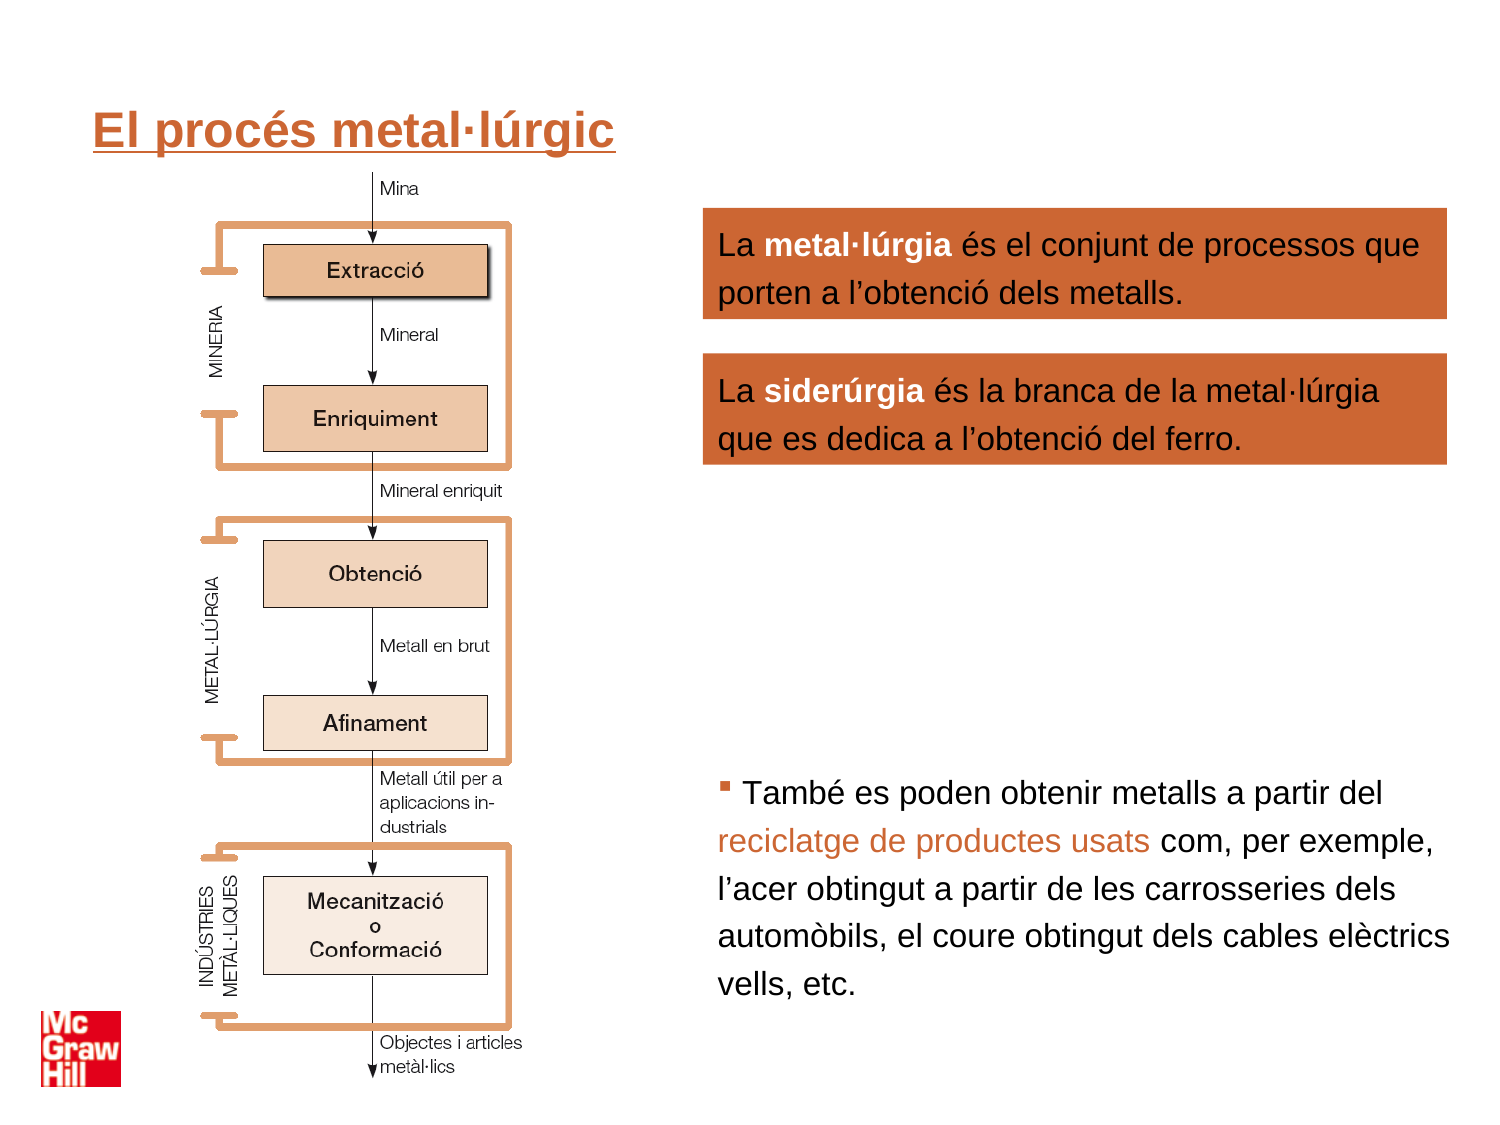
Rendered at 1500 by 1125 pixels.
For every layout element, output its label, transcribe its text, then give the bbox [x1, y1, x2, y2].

text_box La siderúrgia és la branca de la metal·lúrgia que es dedica a l’obtenció del ferro. [702, 353, 1447, 465]
text_box També es poden obtenir metalls a partir del reciclatge de productes usats com, per exemple, l’acer obtingut a partir de les carrosseries dels automòbils, el coure obtingut dels cables elèctrics vells, etc. [702, 755, 1471, 1011]
text_box El procés metal·lúrgic [78, 90, 1483, 166]
picture [183, 172, 538, 1082]
chart [41, 1011, 121, 1087]
text_box La metal·lúrgia és el conjunt de processos que porten a l’obtenció dels metalls. [702, 207, 1447, 320]
